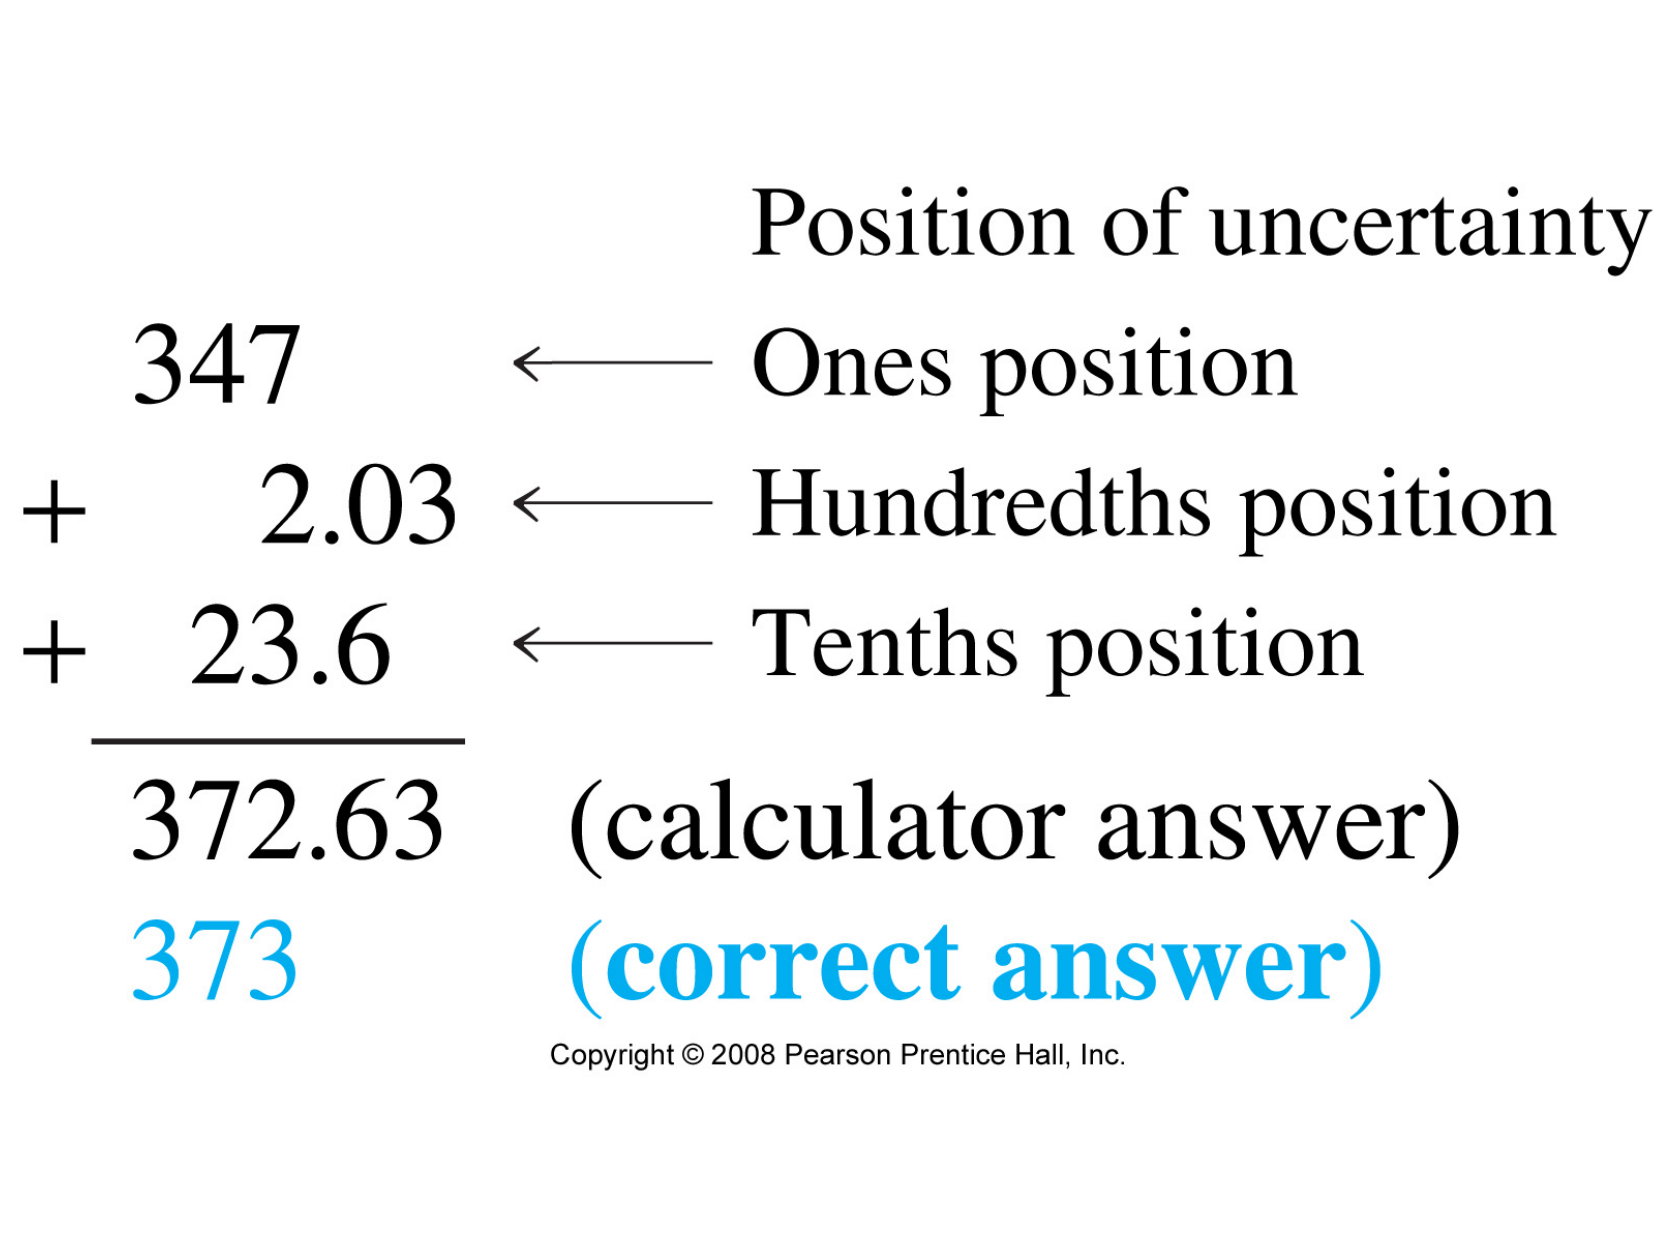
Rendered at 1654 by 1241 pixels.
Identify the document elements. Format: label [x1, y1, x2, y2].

picture [11, 174, 1654, 1082]
